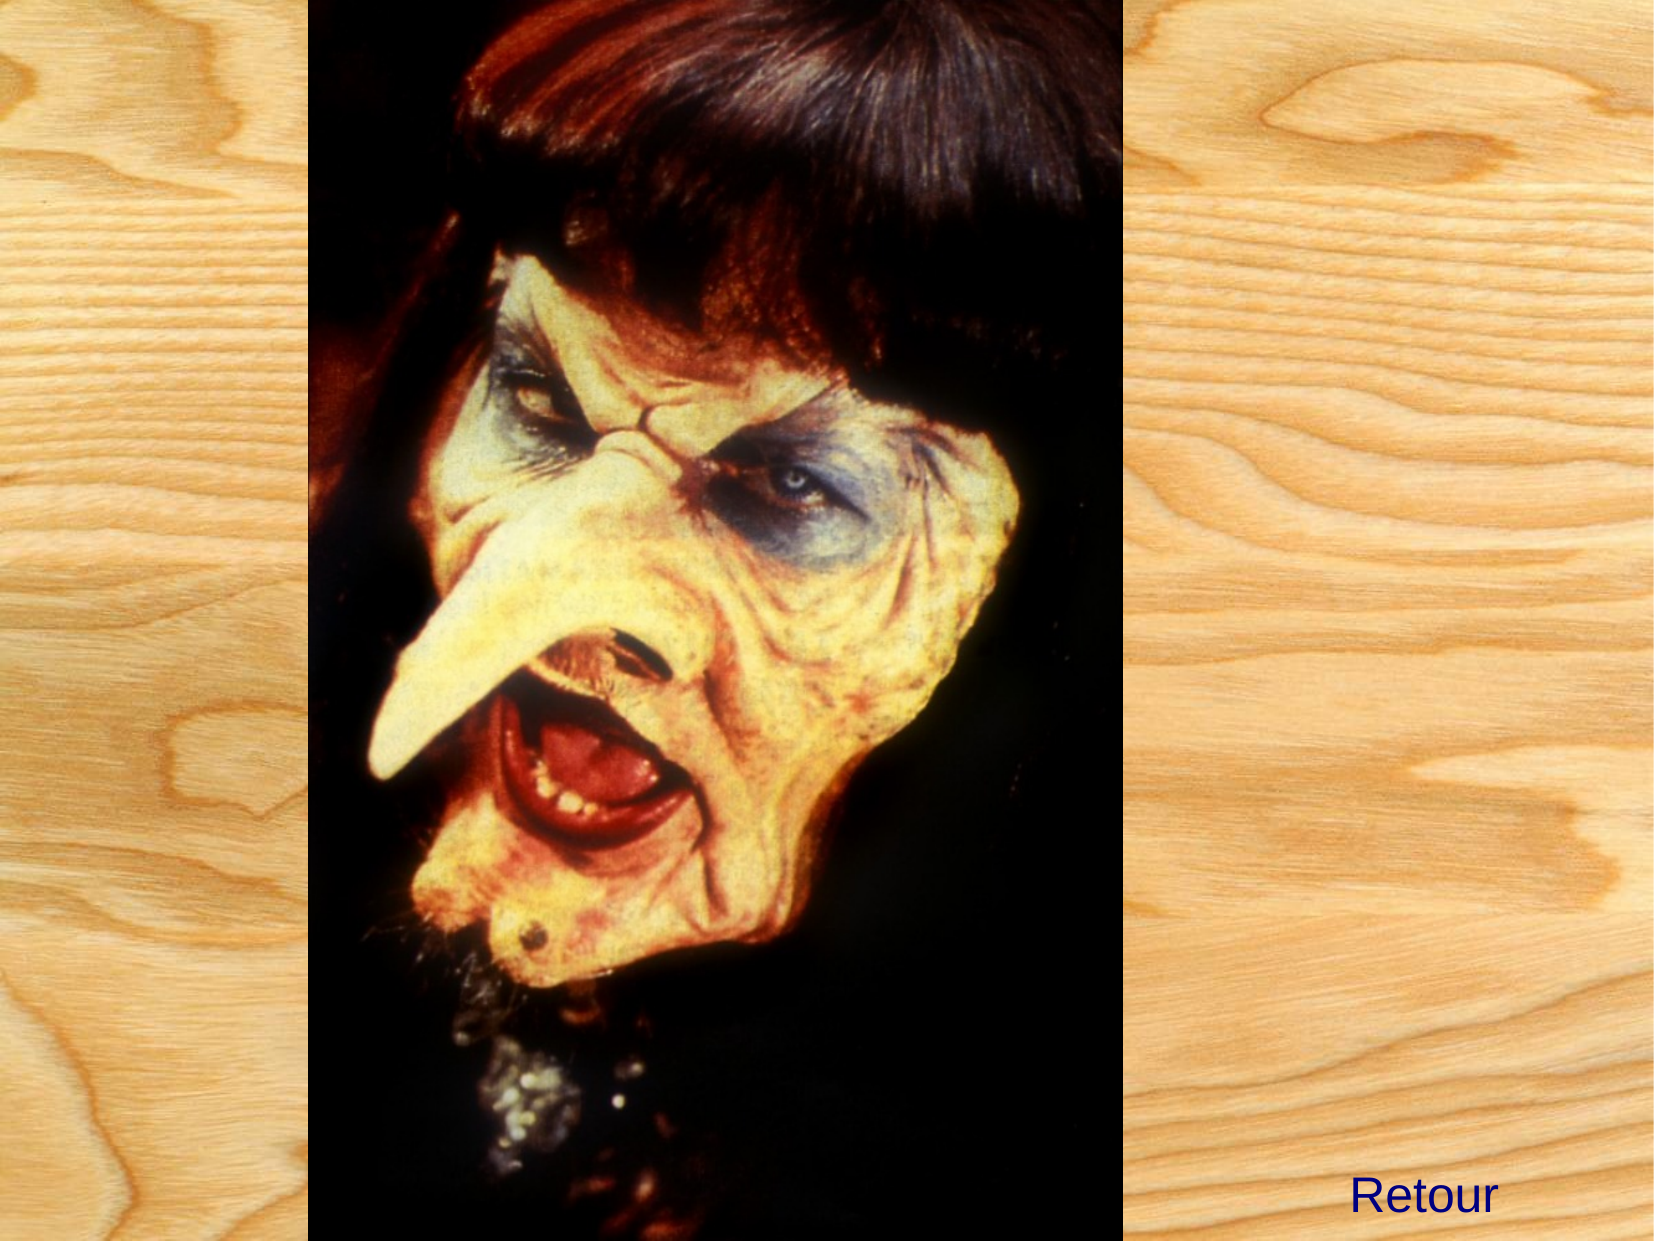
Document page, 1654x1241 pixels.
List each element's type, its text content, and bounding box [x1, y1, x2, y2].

picture [0, 0, 1654, 1241]
text_box Retour [1334, 1160, 1571, 1231]
